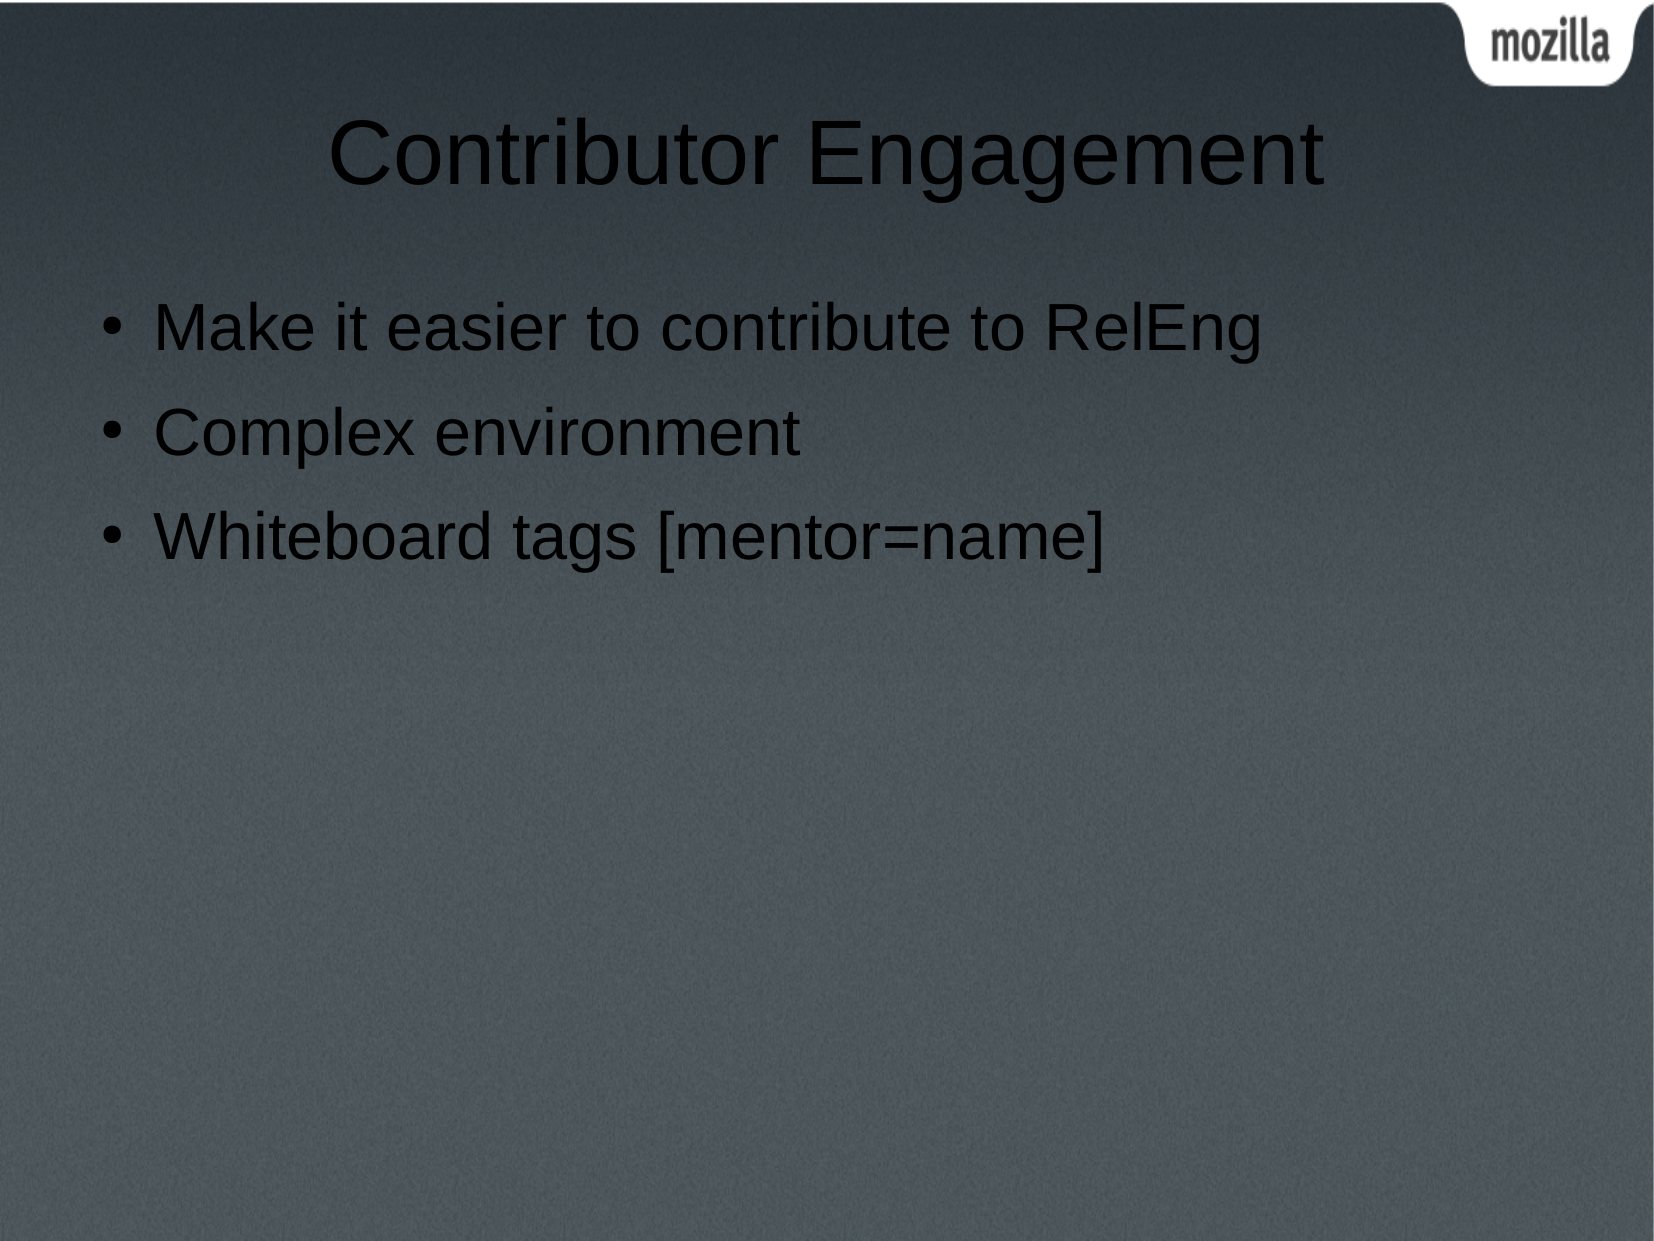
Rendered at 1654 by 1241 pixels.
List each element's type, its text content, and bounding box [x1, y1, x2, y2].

list Make it easier to contribute to RelEng Complex environment Whiteboard tags [mentor=name] [82, 290, 1538, 1010]
picture [0, 0, 1654, 1241]
title Contributor Engagement [82, 49, 1571, 257]
